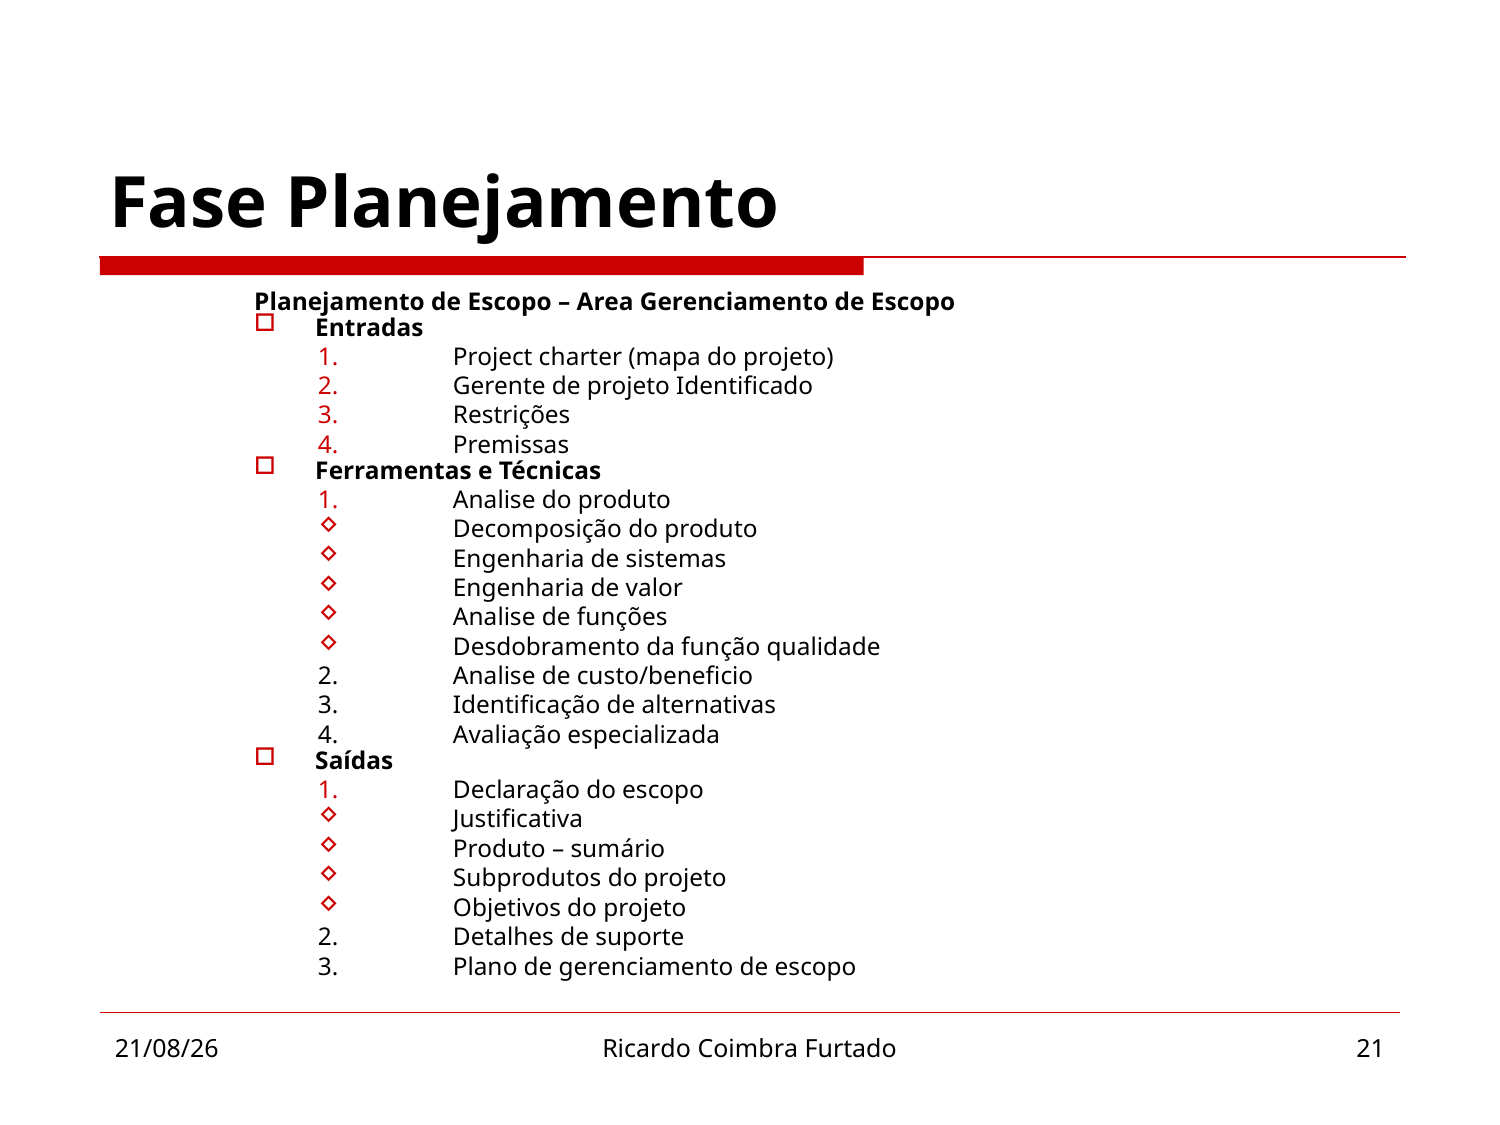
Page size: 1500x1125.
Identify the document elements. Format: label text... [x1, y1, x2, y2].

text_box Ricardo Coimbra Furtado [512, 1024, 988, 1103]
text_box <number> [1074, 1024, 1400, 1103]
title Fase Planejamento [94, 50, 1407, 250]
list Planejamento de Escopo – Area Gerenciamento de Escopo Entradas Project charter (mapa do projeto) Gerente de projeto Identificado Restrições Premissas Ferramentas e Técnicas Analise do produto Decomposição do produto Engenharia de sistemas Engenharia de valor Analise de funções Desdobramento da função qualidade Analise de custo/beneficio Identificação de alternativas Avaliação especializada Saídas Declaração do escopo Justificativa Produto – sumário Subprodutos do projeto Objetivos do projeto Detalhes de suporte Plano de gerenciamento de escopo [92, 287, 1406, 988]
text_box 18/03/16 [99, 1024, 425, 1103]
